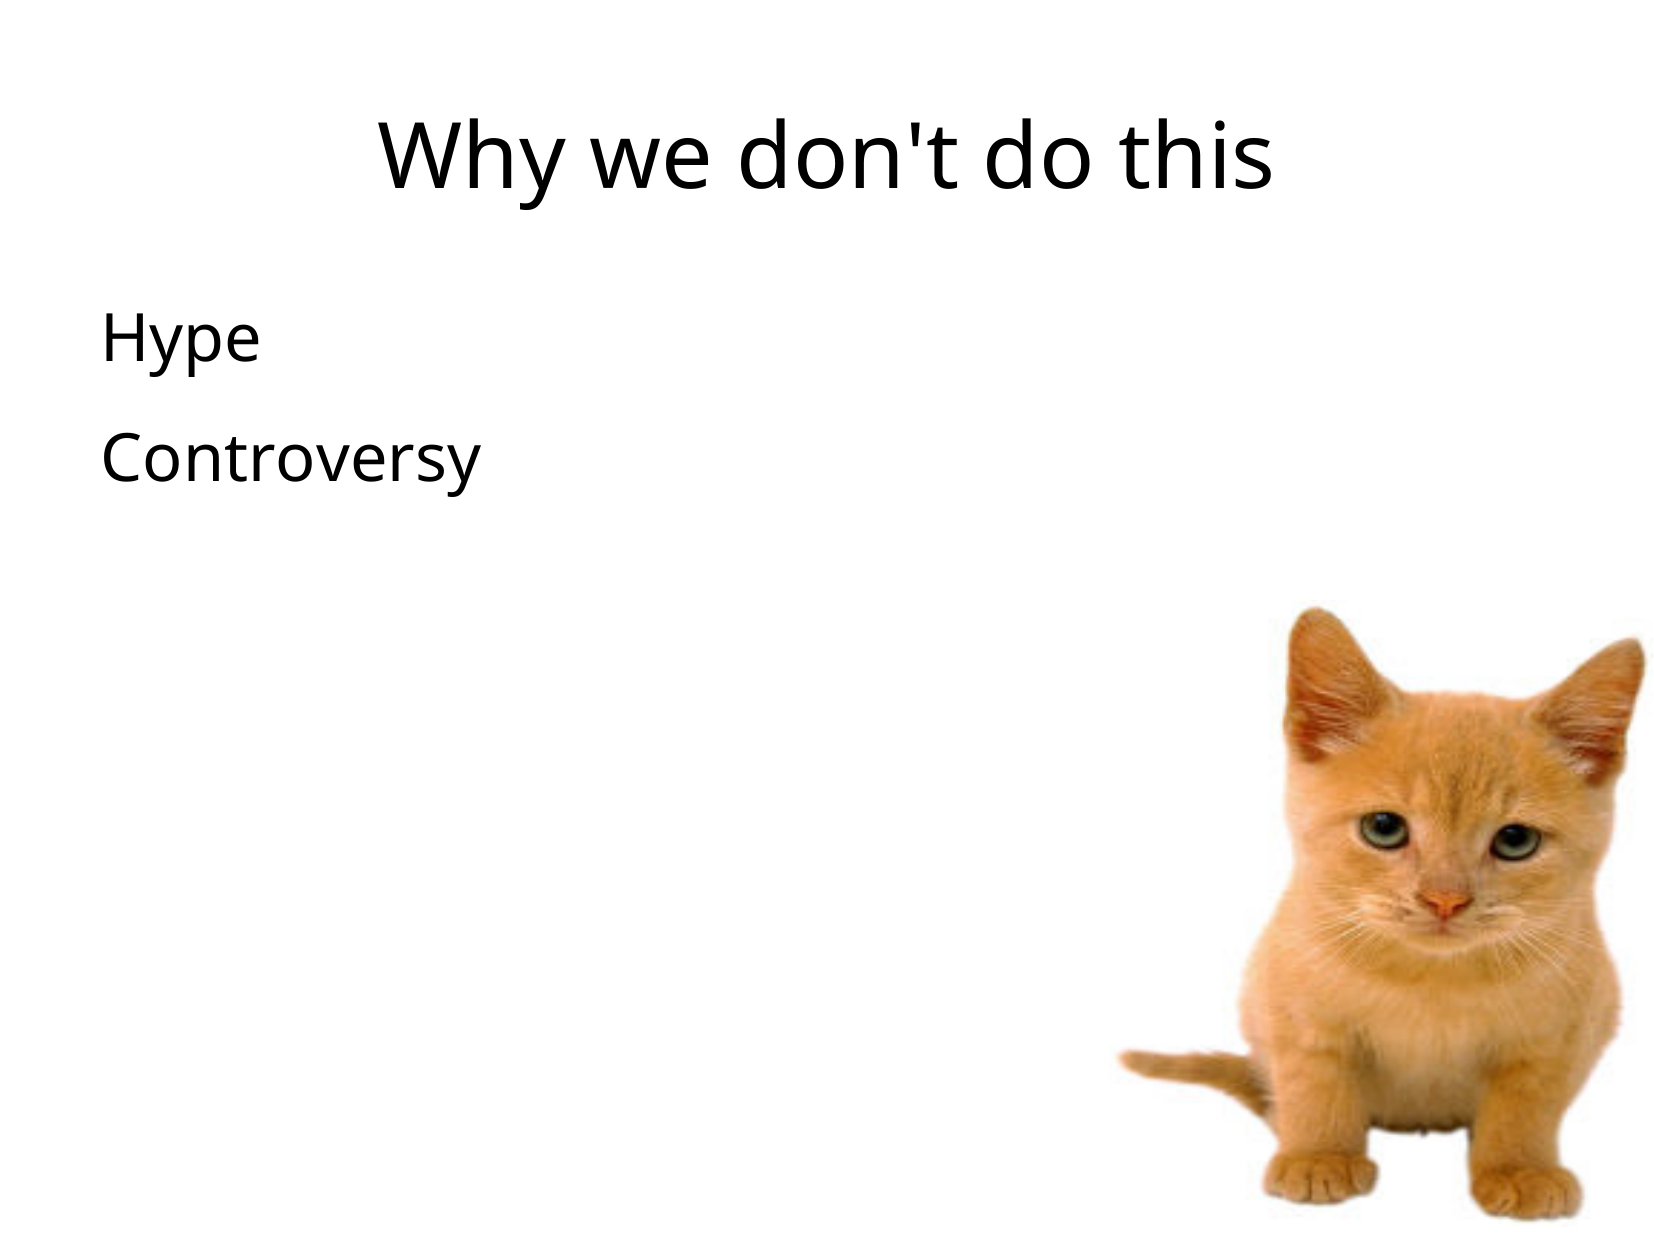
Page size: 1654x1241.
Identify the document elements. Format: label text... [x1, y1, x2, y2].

list Hype Controversy [82, 290, 1571, 1109]
title Why we don't do this [82, 49, 1571, 257]
picture [1109, 600, 1654, 1227]
